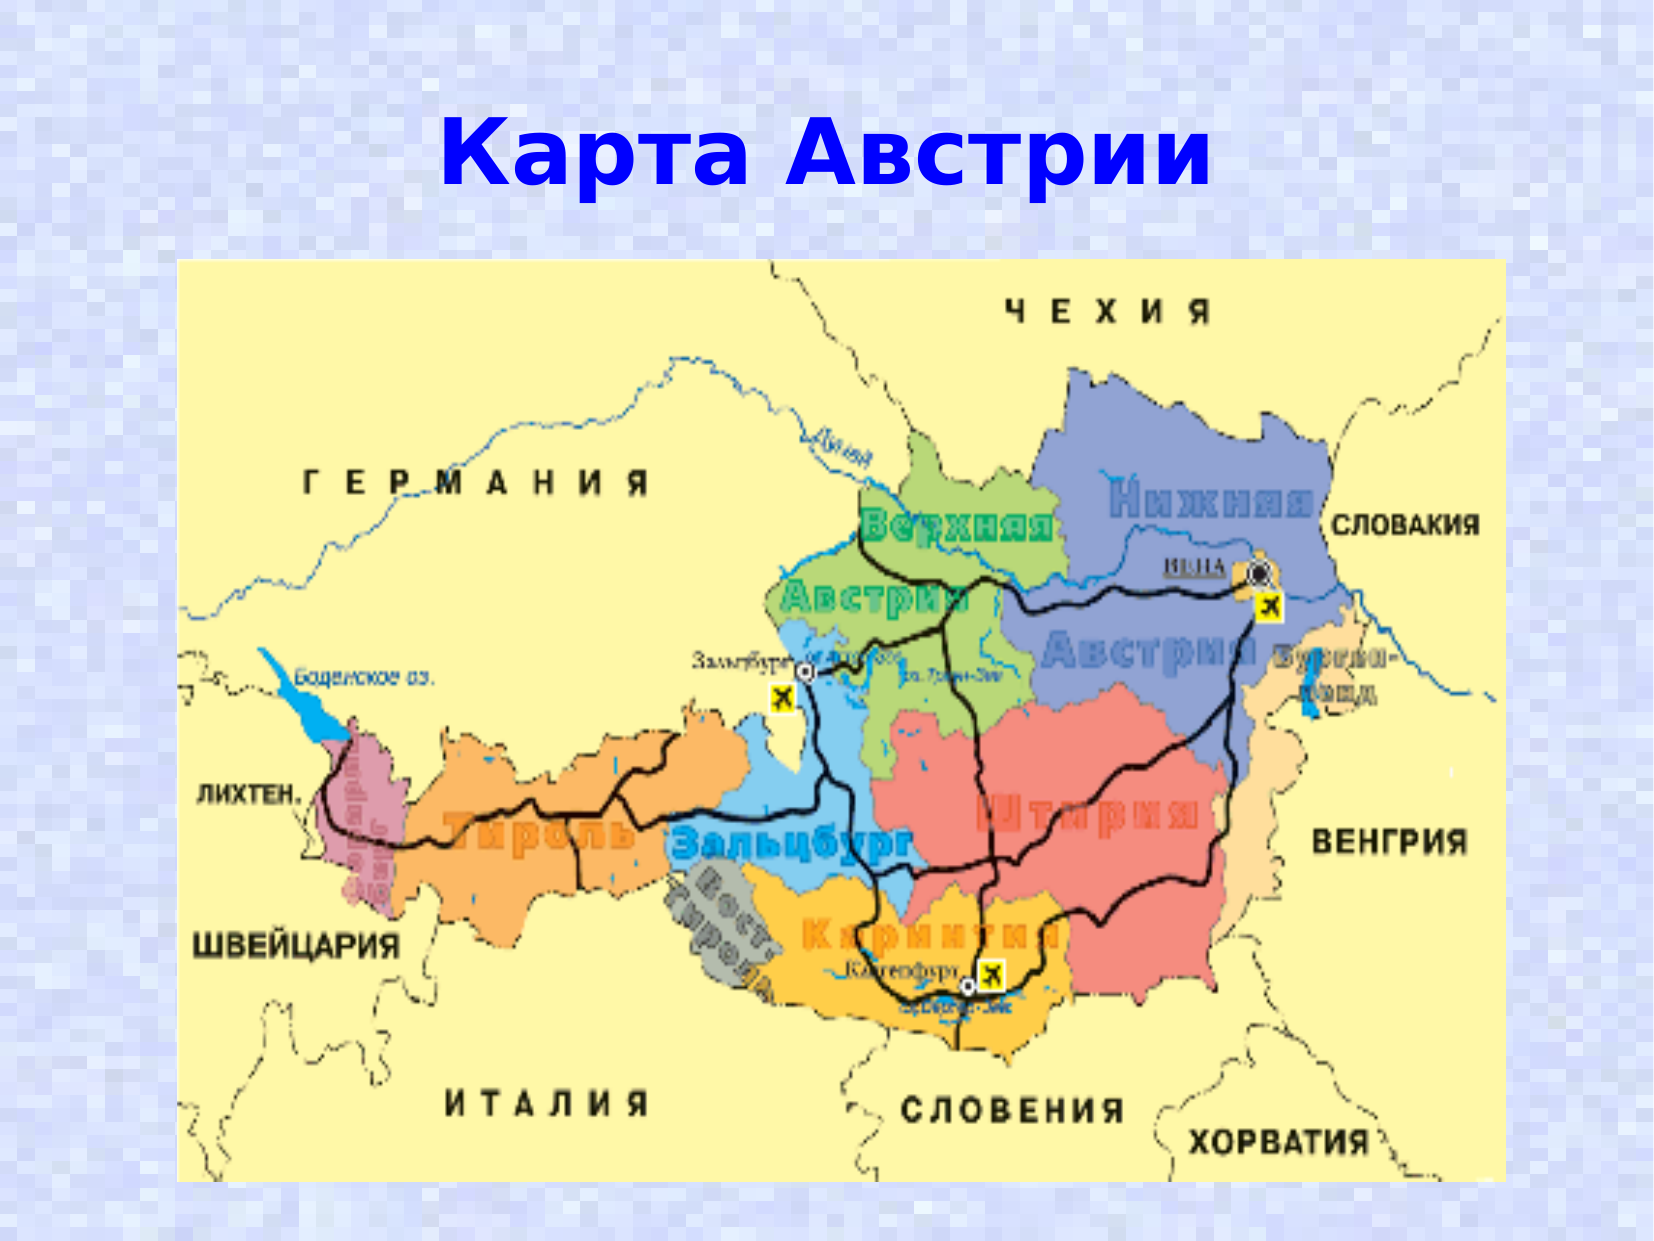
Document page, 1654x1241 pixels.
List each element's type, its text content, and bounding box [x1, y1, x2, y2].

picture [0, 0, 1654, 1241]
title Карта Австрии [82, 56, 1571, 250]
